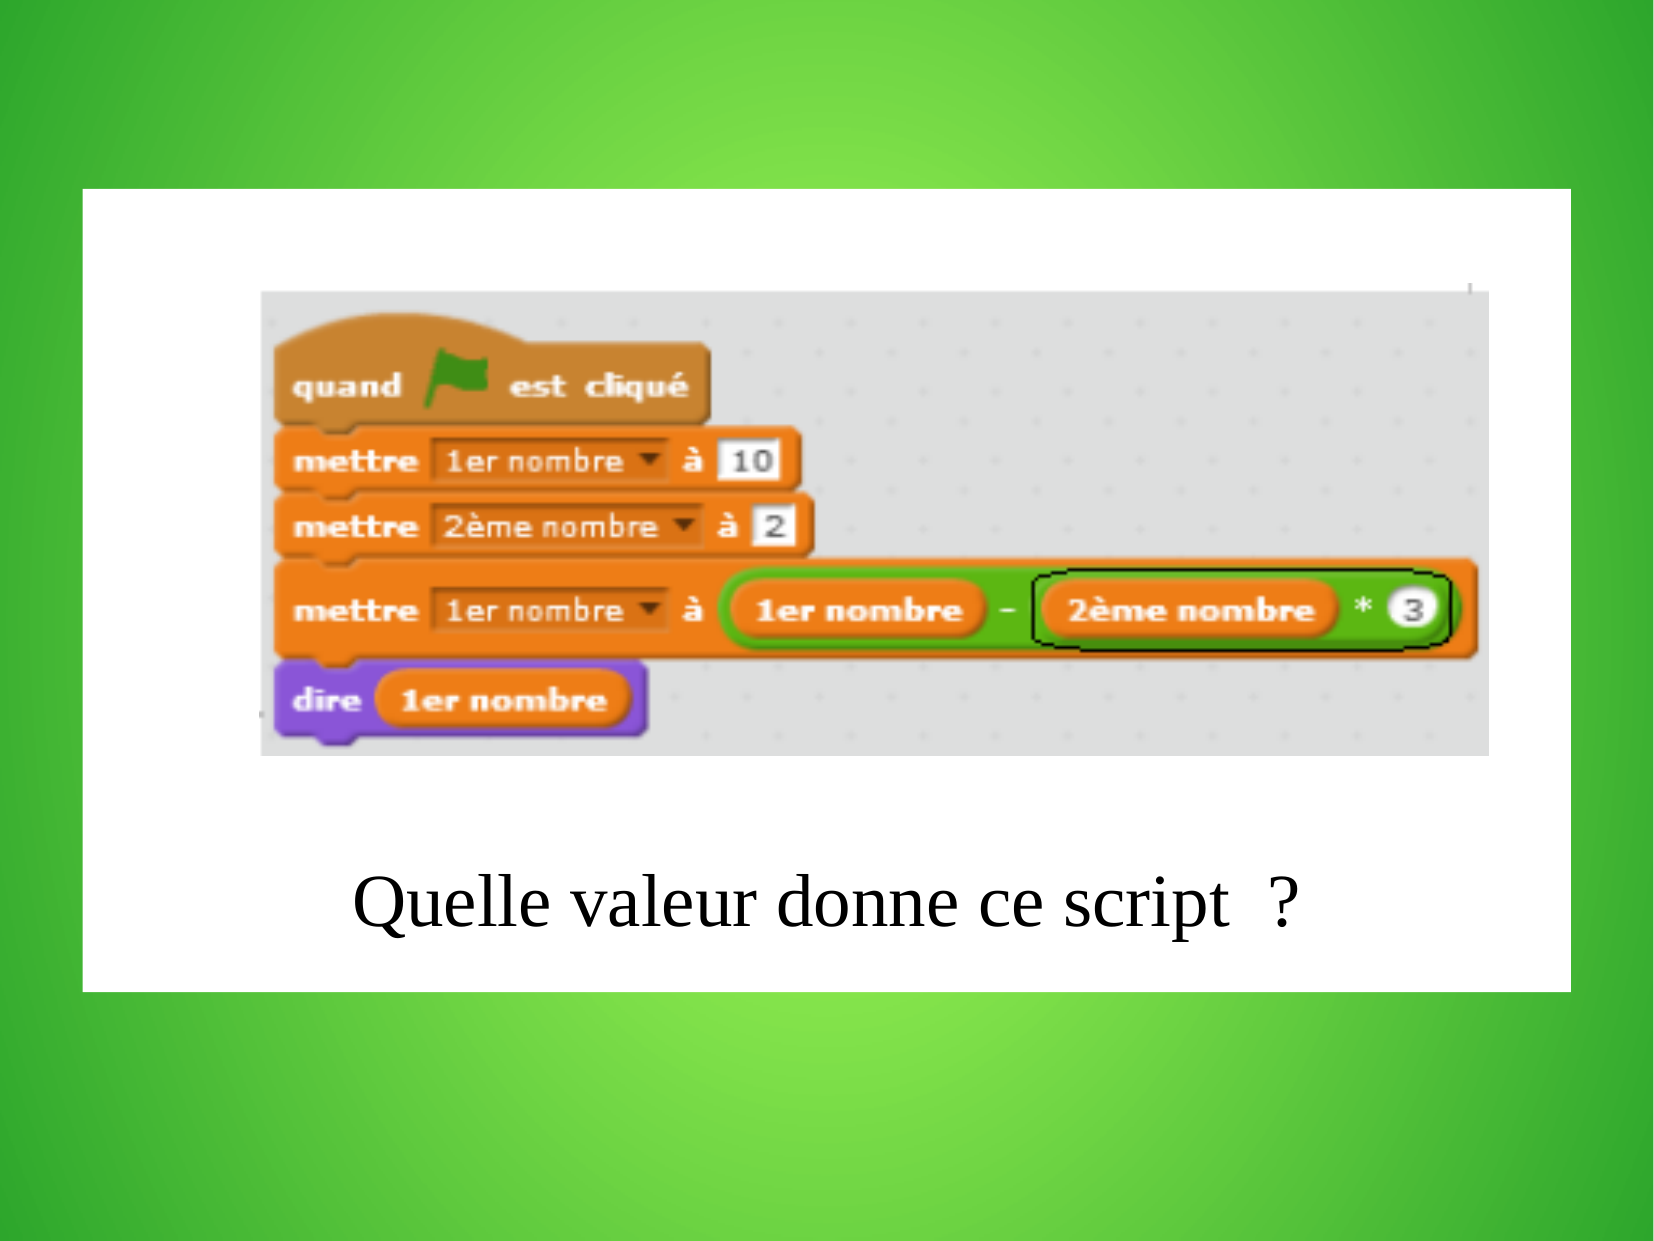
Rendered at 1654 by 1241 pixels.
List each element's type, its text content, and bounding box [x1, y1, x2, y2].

subtitle Quelle valeur donne ce script ? [82, 188, 1571, 993]
picture [0, 0, 1654, 1241]
